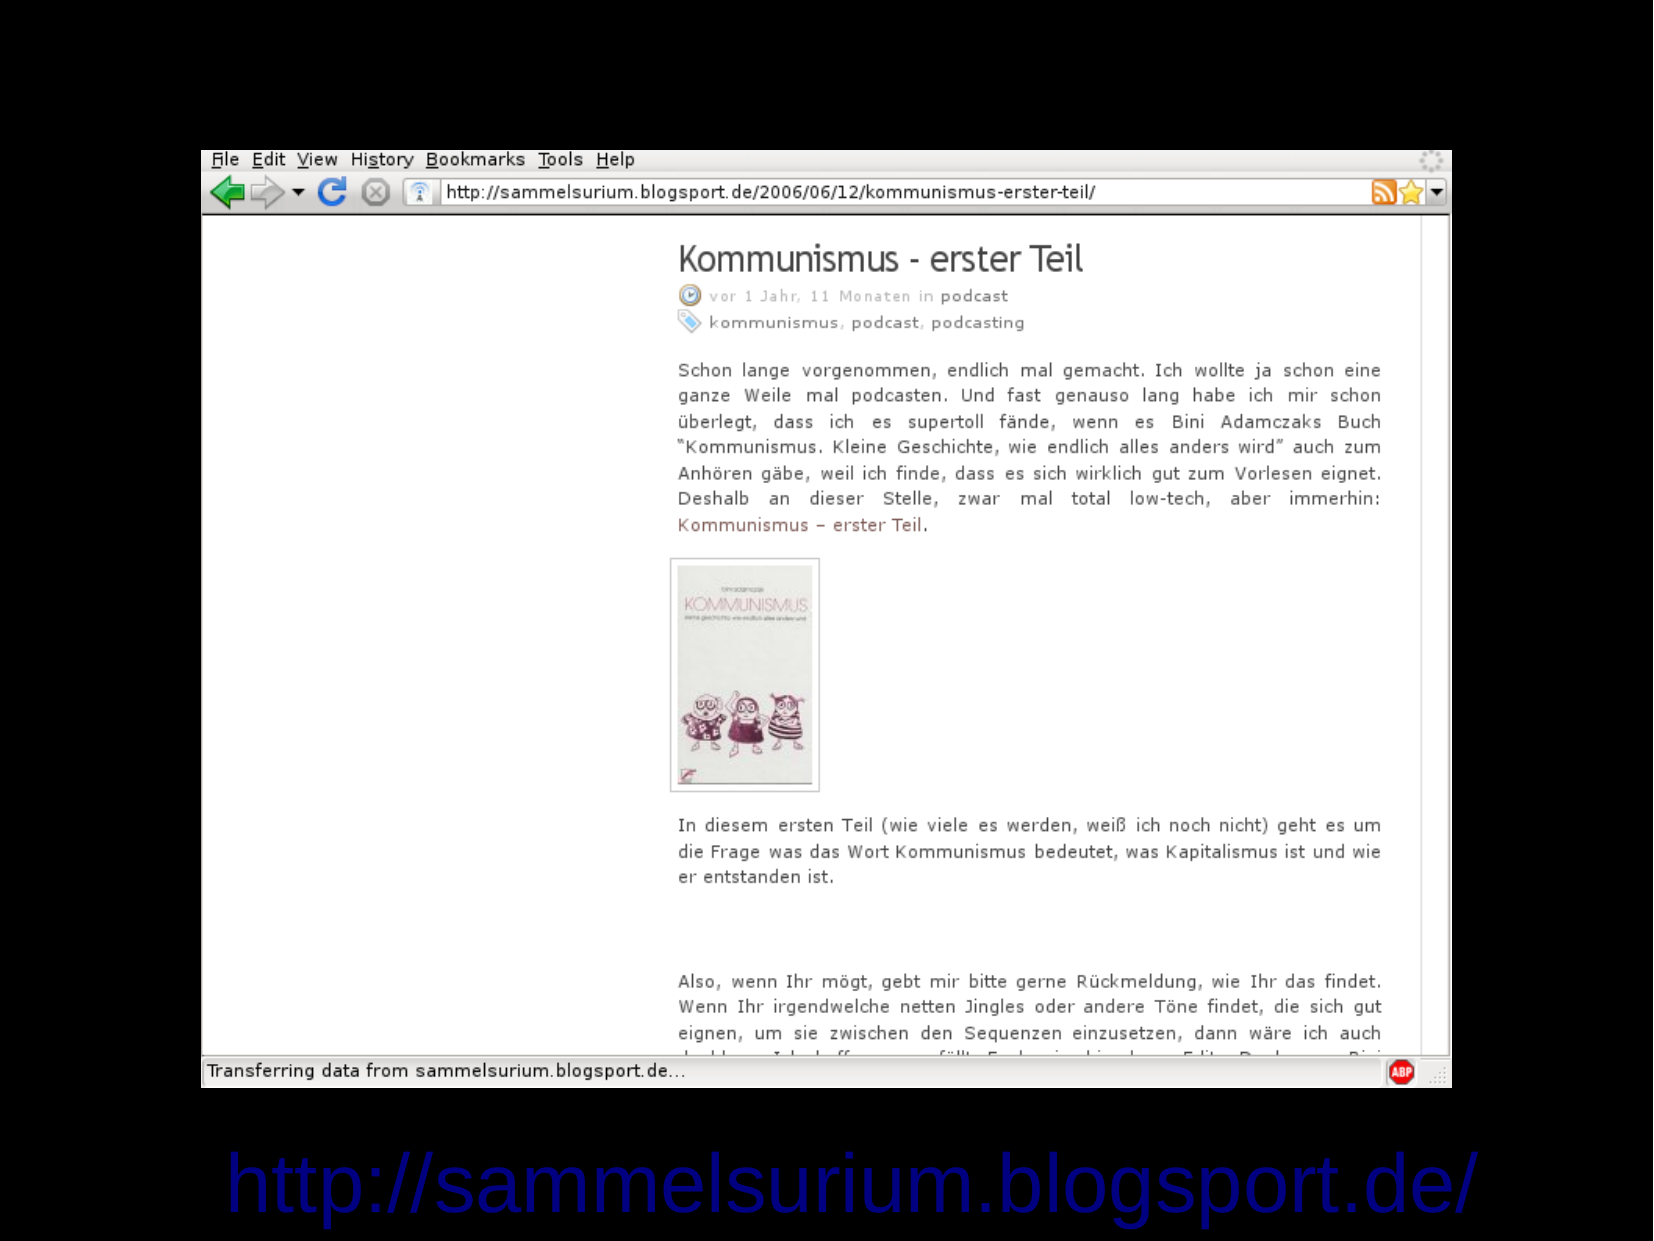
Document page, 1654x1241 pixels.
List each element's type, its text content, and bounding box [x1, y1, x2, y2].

picture [201, 150, 1452, 1088]
text_box http://sammelsurium.blogsport.de/ [210, 1130, 1538, 1238]
